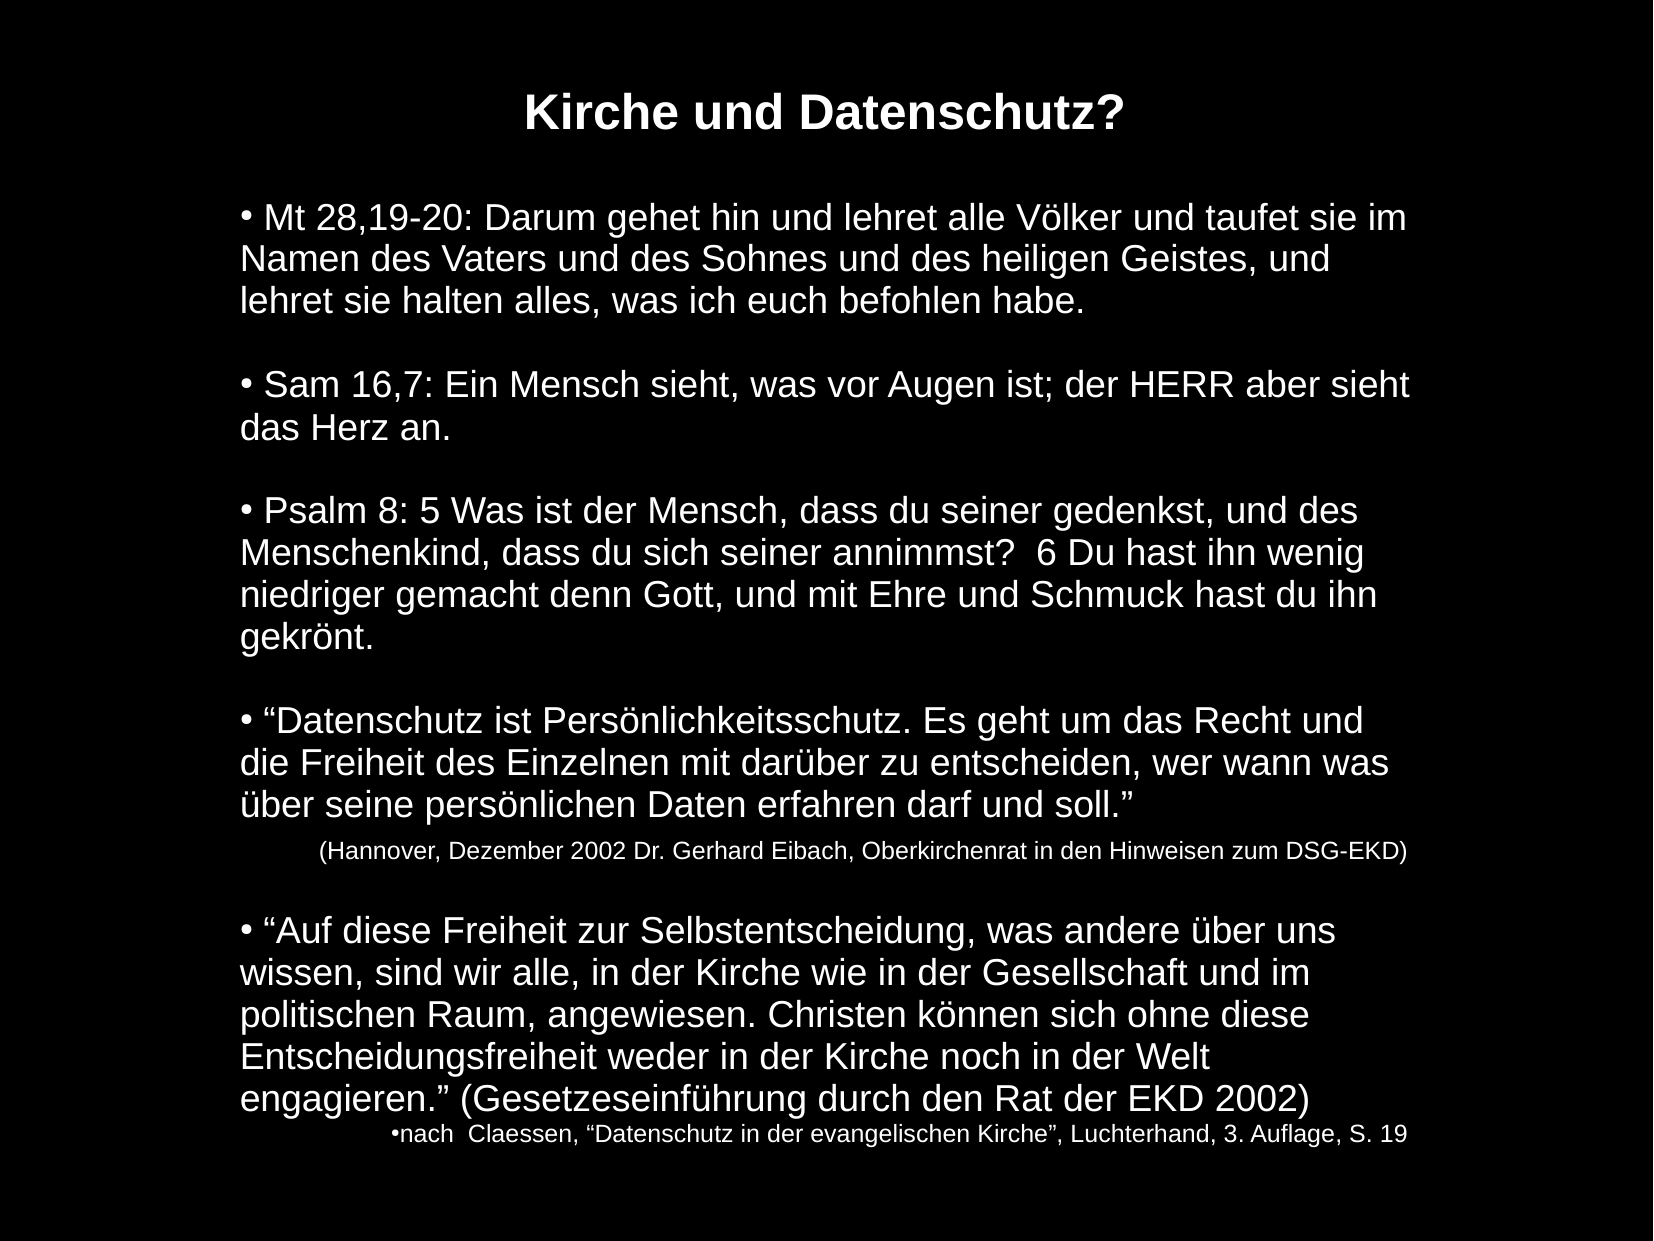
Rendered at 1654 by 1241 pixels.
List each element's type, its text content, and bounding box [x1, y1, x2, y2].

text_box Kirche und Datenschutz? Mt 28,19-20: Darum gehet hin und lehret alle Völker und taufet sie im Namen des Vaters und des Sohnes und des heiligen Geistes, und lehret sie halten alles, was ich euch befohlen habe. Sam 16,7: Ein Mensch sieht, was vor Augen ist; der HERR aber sieht das Herz an. Psalm 8: 5 Was ist der Mensch, dass du seiner gedenkst, und des Menschenkind, dass du sich seiner annimmst? 6 Du hast ihn wenig niedriger gemacht denn Gott, und mit Ehre und Schmuck hast du ihn gekrönt. “Datenschutz ist Persönlichkeitsschutz. Es geht um das Recht und die Freiheit des Einzelnen mit darüber zu entscheiden, wer wann was über seine persönlichen Daten erfahren darf und soll.” (Hannover, Dezember 2002 Dr. Gerhard Eibach, Oberkirchenrat in den Hinweisen zum DSG-EKD) “Auf diese Freiheit zur Selbstentscheidung, was andere über uns wissen, sind wir alle, in der Kirche wie in der Gesellschaft und im politischen Raum, angewiesen. Christen können sich ohne diese Entscheidungsfreiheit weder in der Kirche noch in der Welt engagieren.” (Gesetzeseinführung durch den Rat der EKD 2002) nach Claessen, “Datenschutz in der evangelischen Kirche”, Luchterhand, 3. Auflage, S. 19 [225, 77, 1426, 1156]
